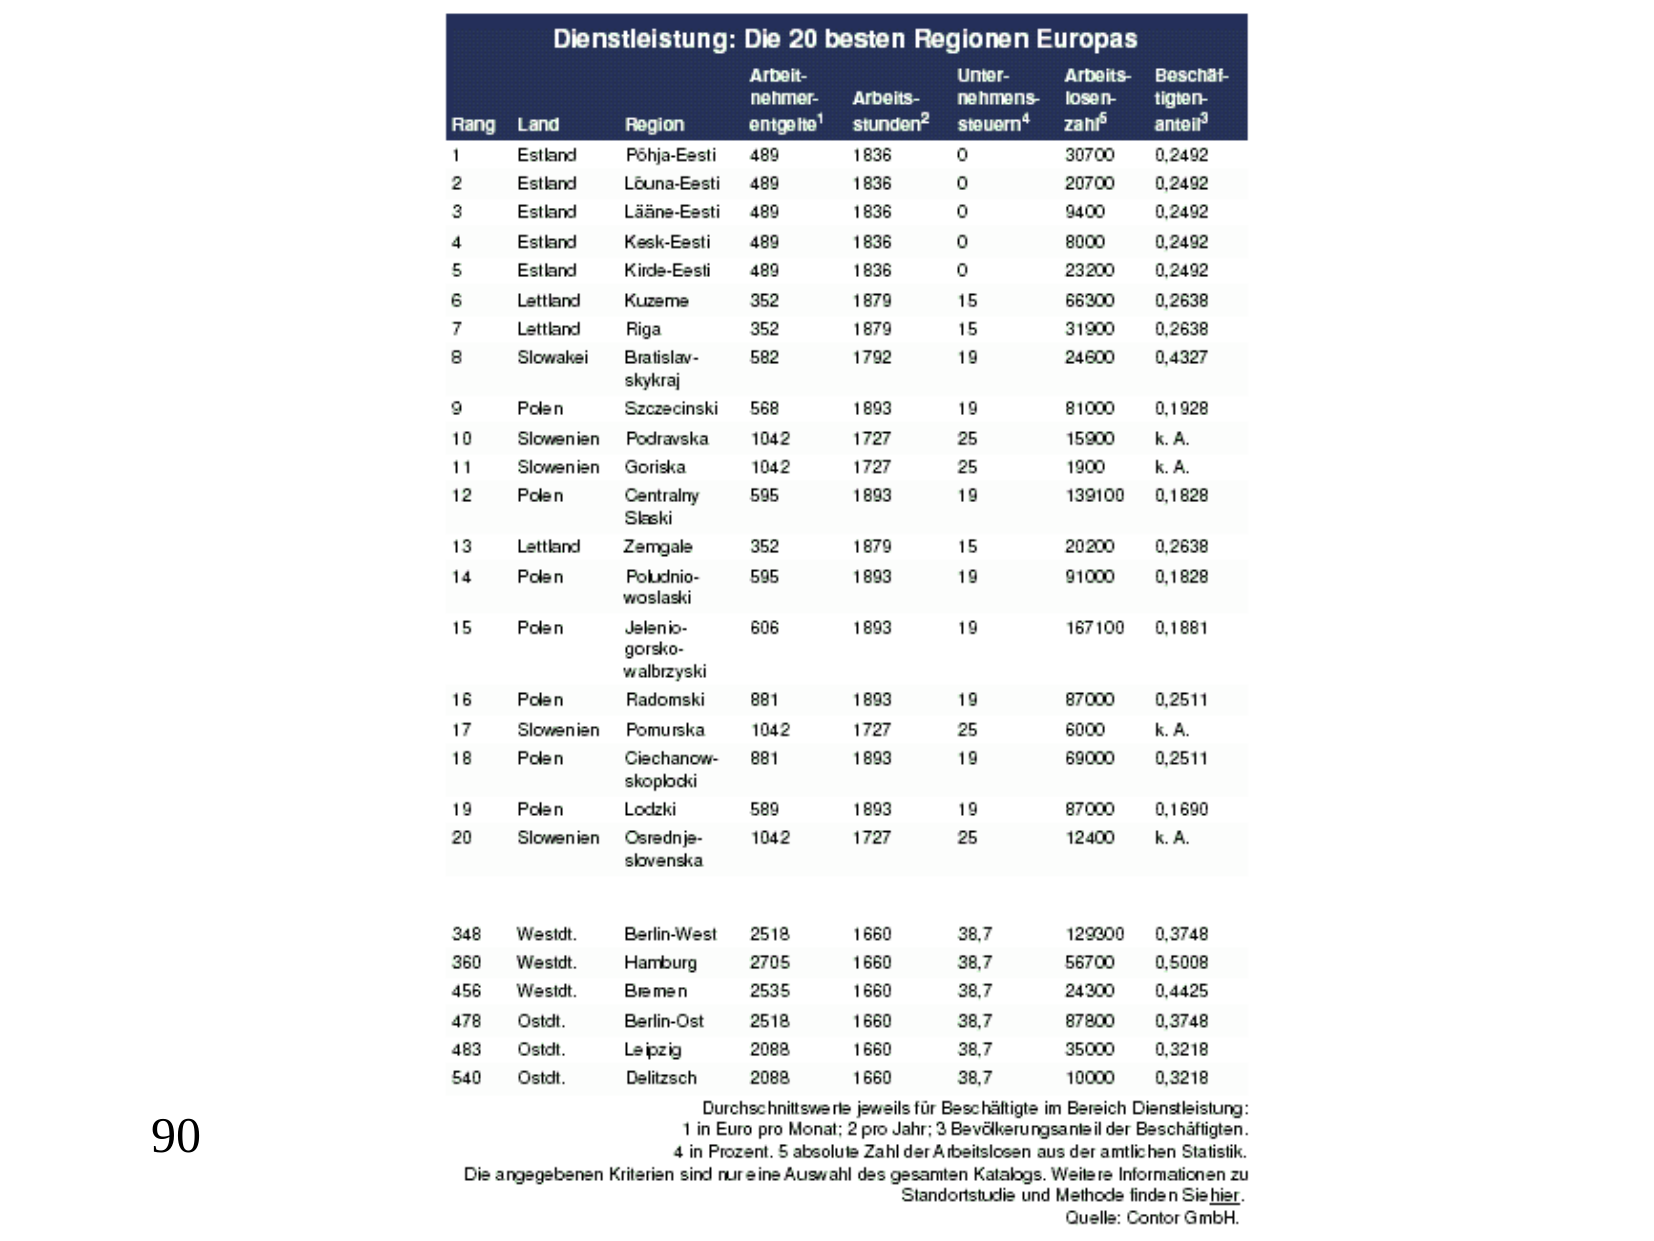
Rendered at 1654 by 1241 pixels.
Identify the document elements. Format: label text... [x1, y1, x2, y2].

text_box <Nummer> [151, 1108, 387, 1170]
picture [437, 0, 1252, 1230]
